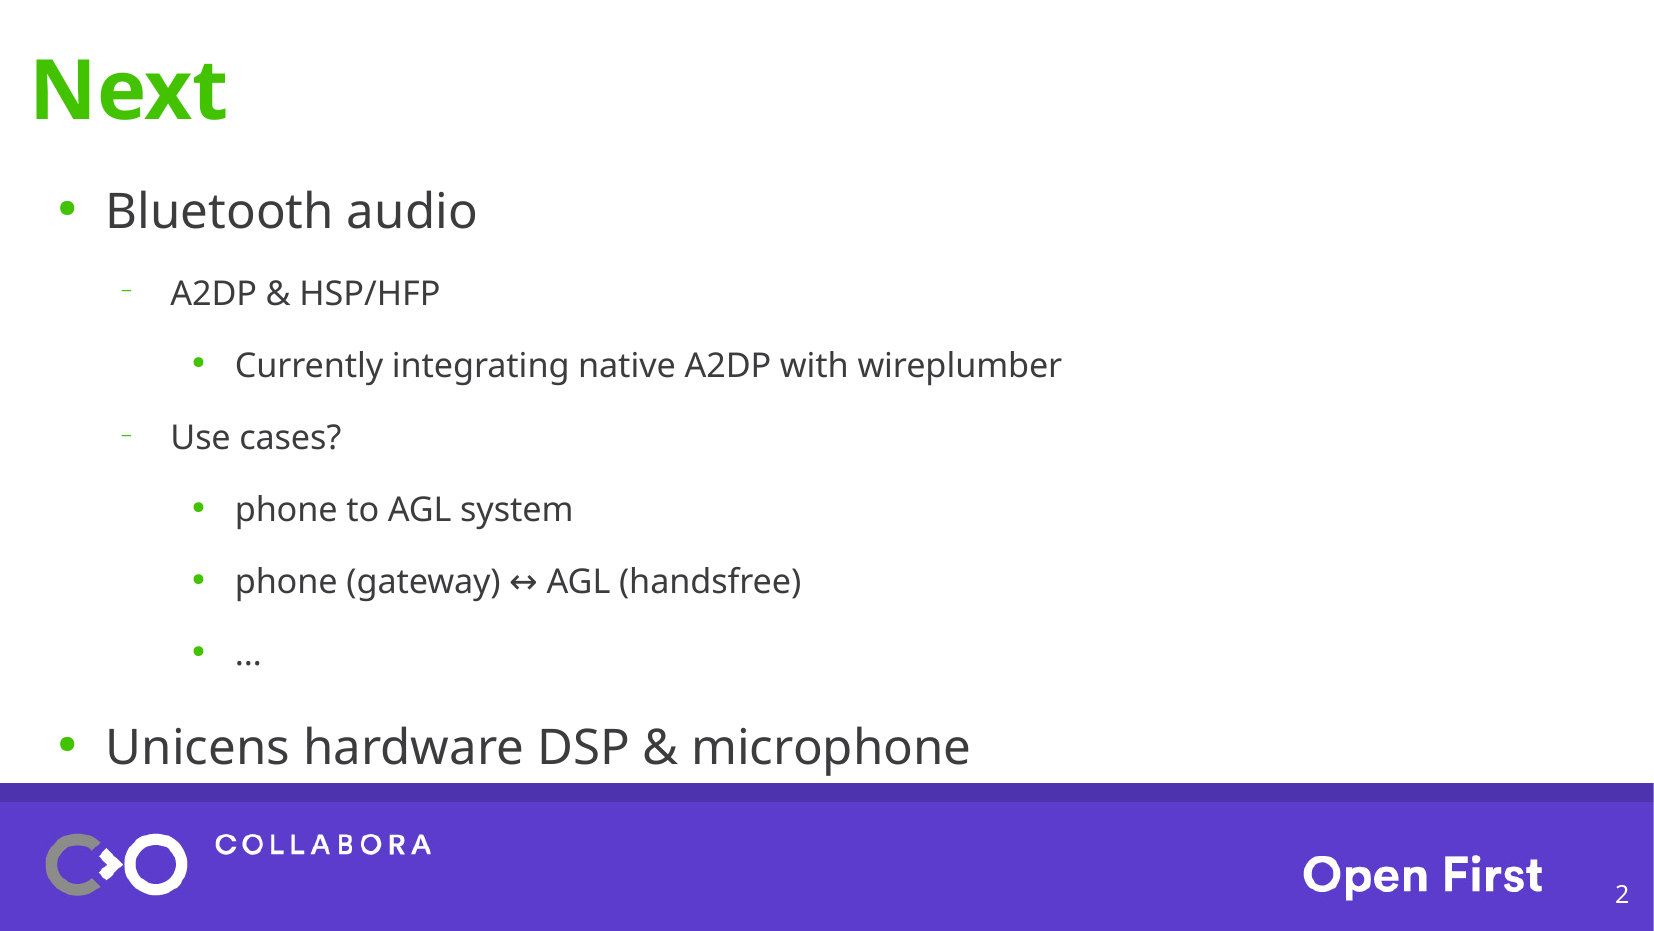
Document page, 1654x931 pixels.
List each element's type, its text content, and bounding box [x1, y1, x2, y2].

list Bluetooth audio A2DP & HSP/HFP Currently integrating native A2DP with wireplumber Use cases? phone to AGL system phone (gateway) ↔ AGL (handsfree) … Unicens hardware DSP & microphone [41, 142, 1614, 786]
title Next [29, 28, 1603, 147]
picture [0, 0, 1654, 931]
